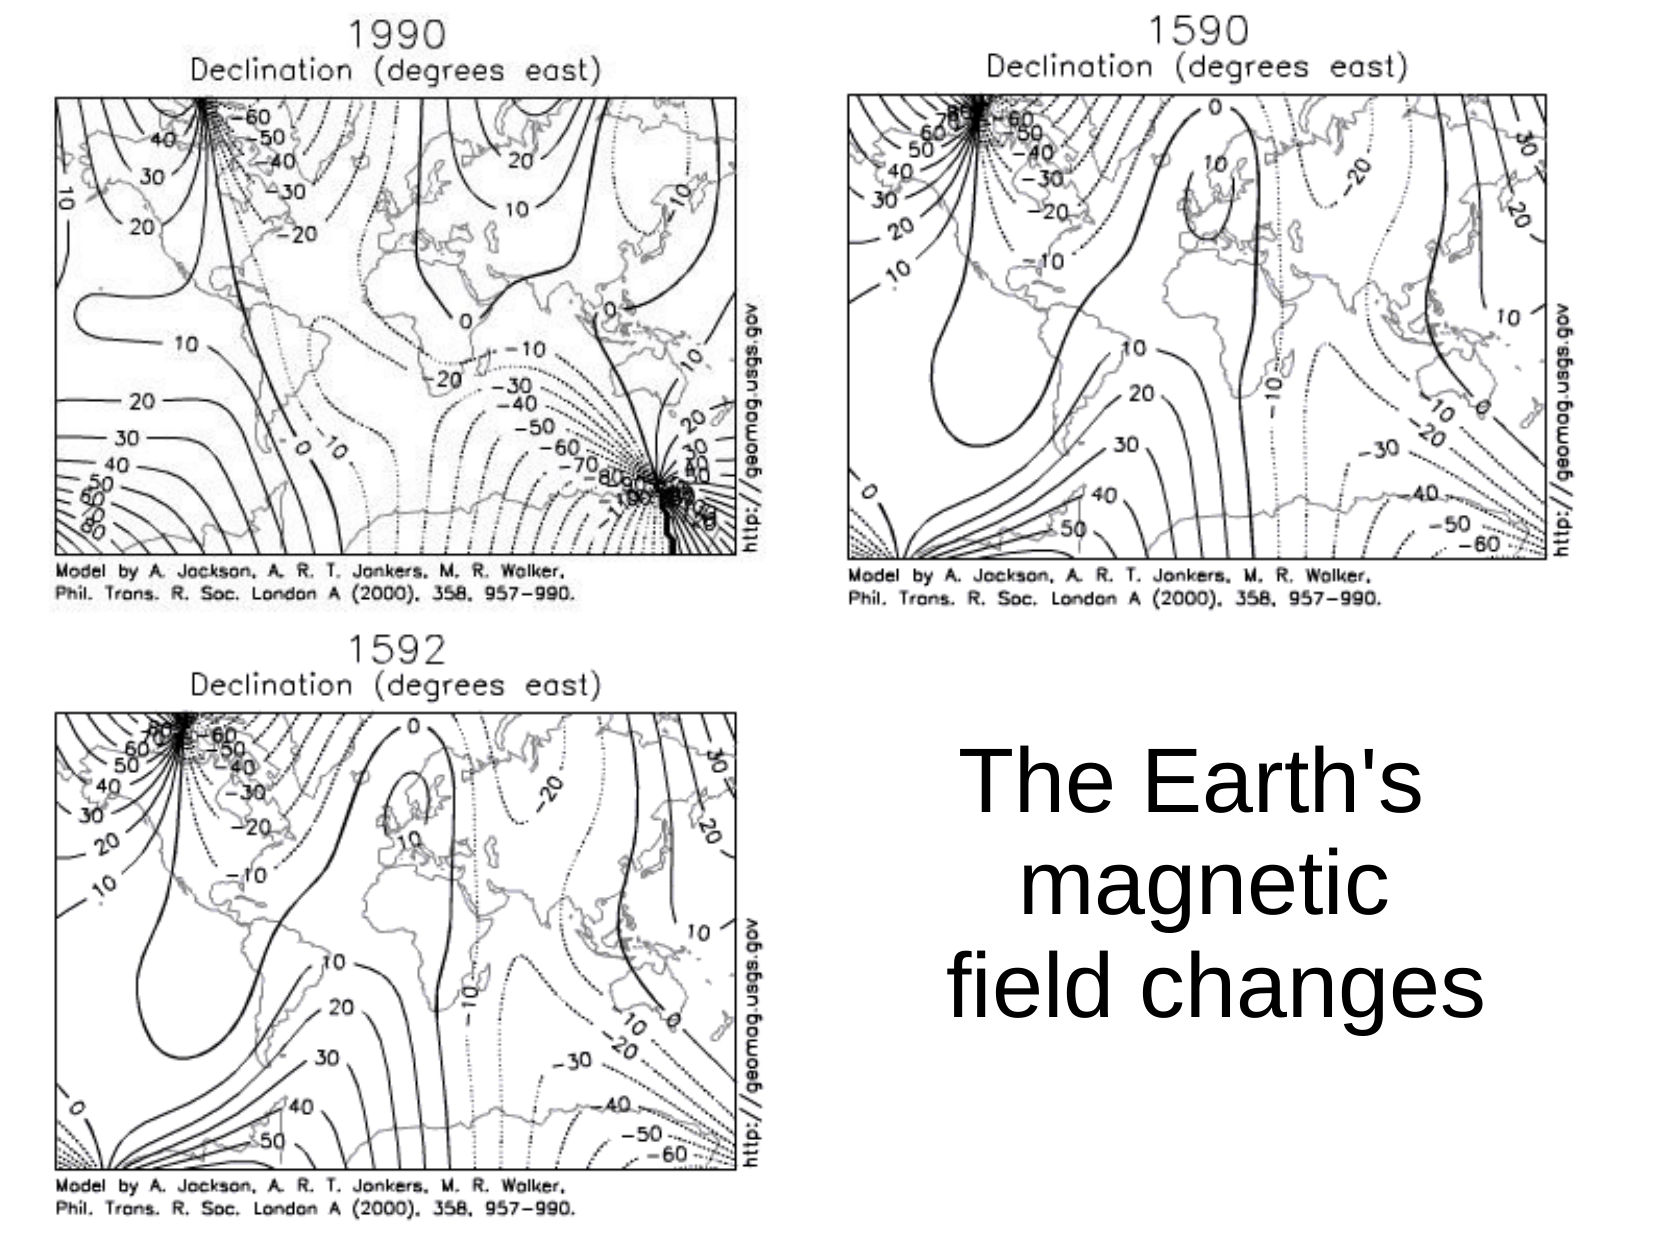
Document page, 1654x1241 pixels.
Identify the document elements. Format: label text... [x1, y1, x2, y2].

title The Earth's magnetic field changes [869, 729, 1540, 1037]
picture [49, 627, 781, 1238]
picture [835, 0, 1586, 620]
picture [49, 12, 781, 623]
